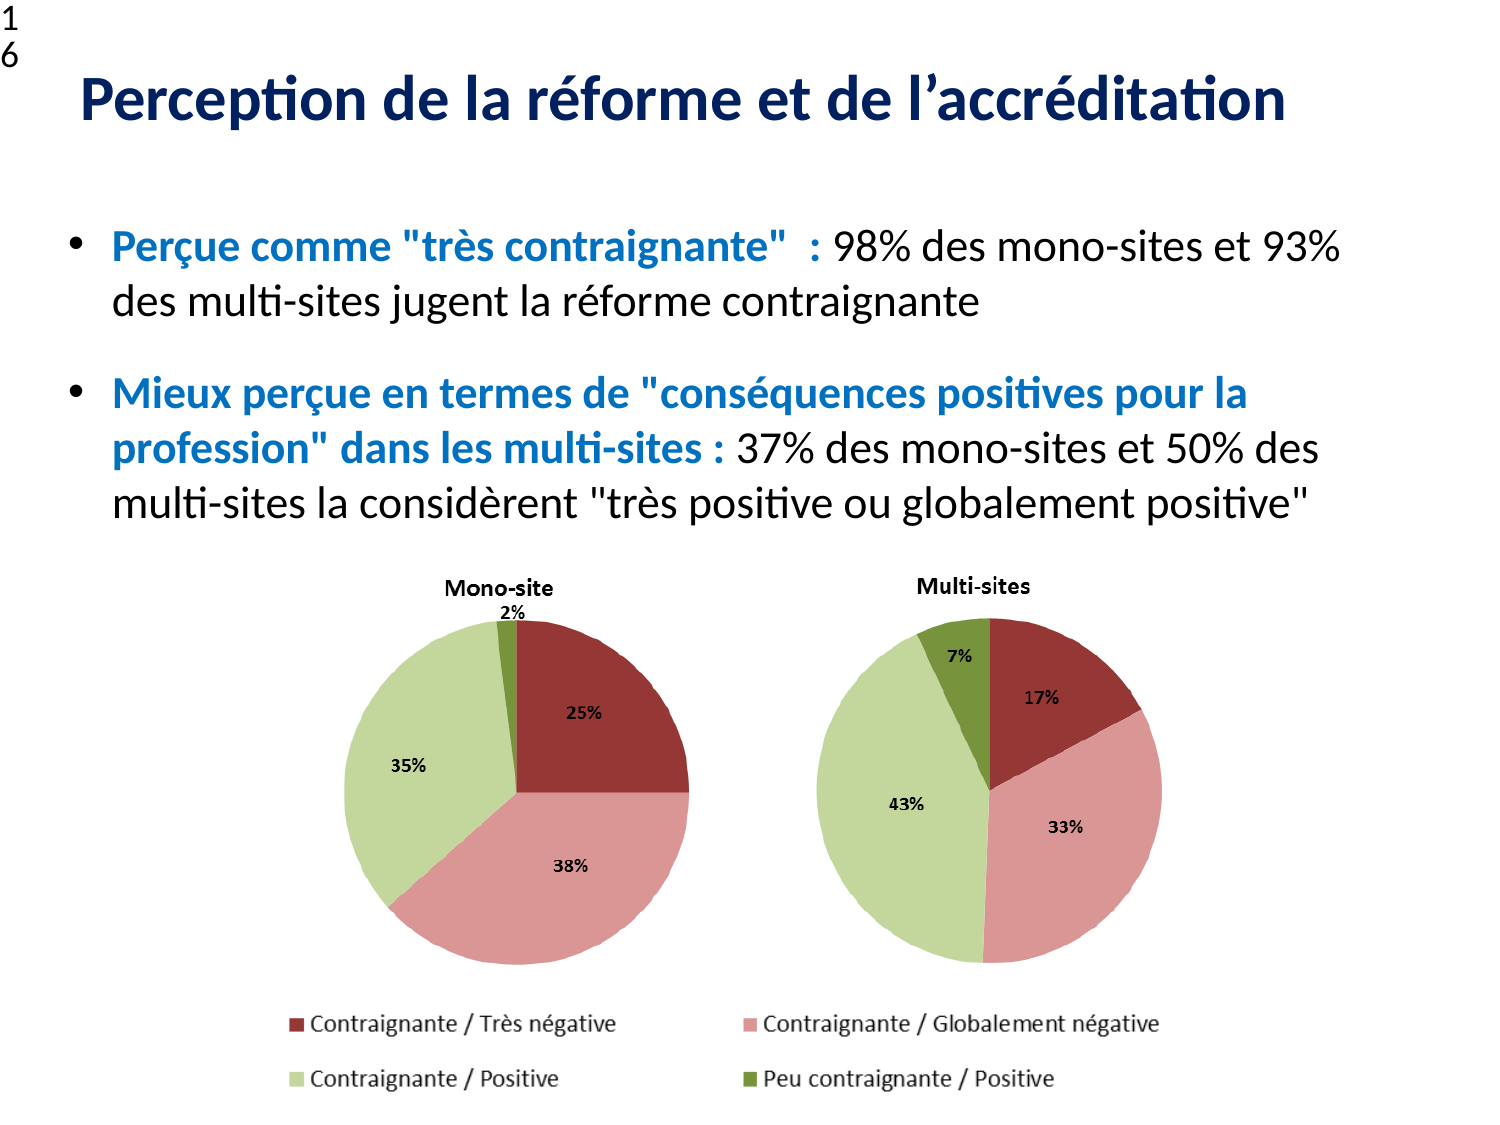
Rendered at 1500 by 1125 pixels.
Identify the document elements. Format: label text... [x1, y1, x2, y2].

list Perçue comme "très contraignante" : 98% des mono-sites et 93% des multi-sites jugent la réforme contraignante Mieux perçue en termes de "conséquences positives pour la profession" dans les multi-sites : 37% des mono-sites et 50% des multi-sites la considèrent "très positive ou globalement positive" [53, 208, 1388, 1083]
title Perception de la réforme et de l’accréditation [64, 30, 1415, 159]
picture [272, 1083, 1182, 1102]
